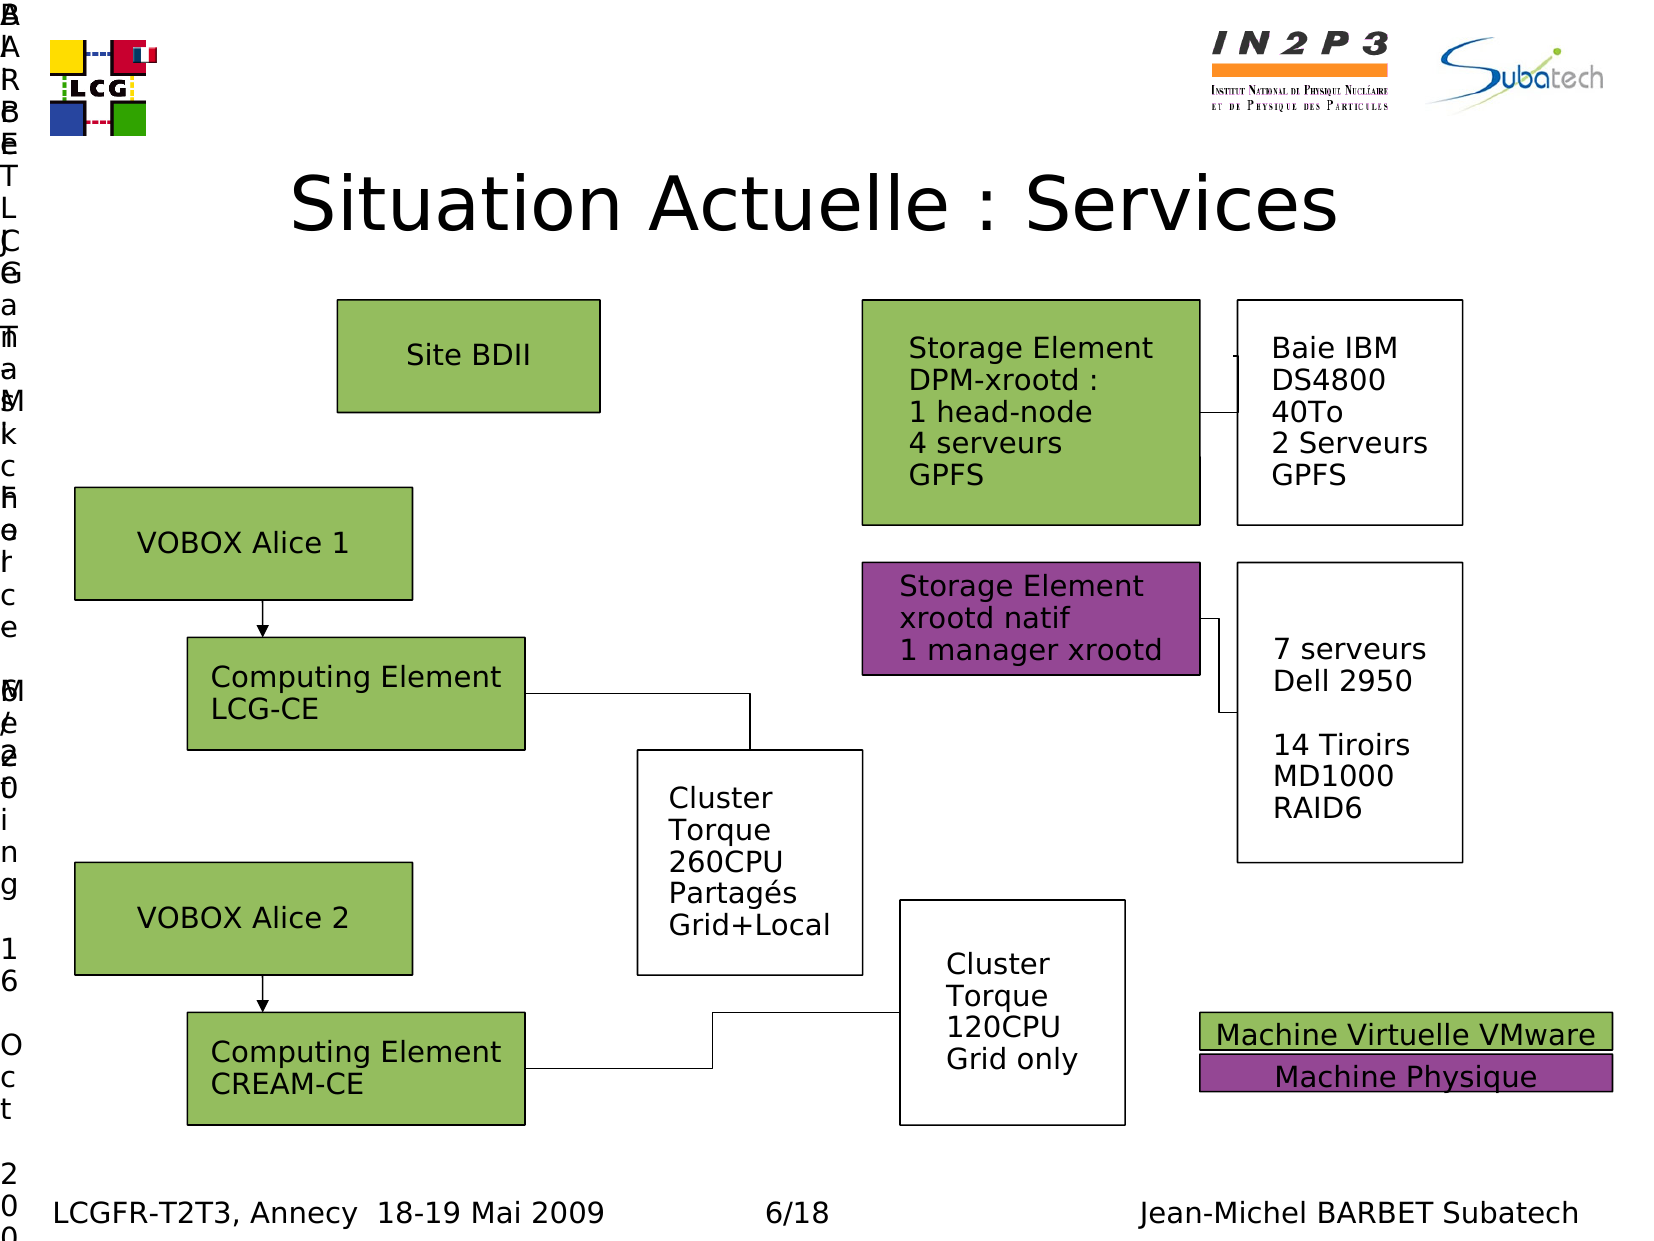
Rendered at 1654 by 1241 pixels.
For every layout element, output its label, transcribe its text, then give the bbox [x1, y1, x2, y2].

title Situation Actuelle : Services [121, 110, 1534, 303]
text_box Cluster Torque 120CPU Grid only [900, 900, 1126, 1126]
text_box Site BDII [337, 299, 601, 413]
picture [1425, 37, 1603, 116]
text_box Machine Virtuelle VMware [1199, 1012, 1613, 1051]
text_box Storage Element xrootd natif 1 manager xrootd [862, 562, 1201, 676]
text_box 7 serveurs Dell 2950 14 Tiroirs MD1000 RAID6 [1237, 562, 1463, 863]
text_box Computing Element CREAM-CE [187, 1012, 526, 1126]
text_box VOBOX Alice 2 [74, 862, 413, 976]
text_box Cluster Torque 260CPU Partagés Grid+Local [637, 750, 863, 976]
text_box Computing Element LCG-CE [187, 637, 526, 751]
text_box Baie IBM DS4800 40To 2 Serveurs GPFS [1237, 300, 1463, 526]
picture [50, 40, 159, 136]
picture [1210, 21, 1388, 110]
text_box Machine Physique [1199, 1054, 1613, 1092]
text_box VOBOX Alice 1 [74, 487, 413, 601]
text_box Storage Element DPM-xrootd : 1 head-node 4 serveurs GPFS [862, 300, 1201, 526]
